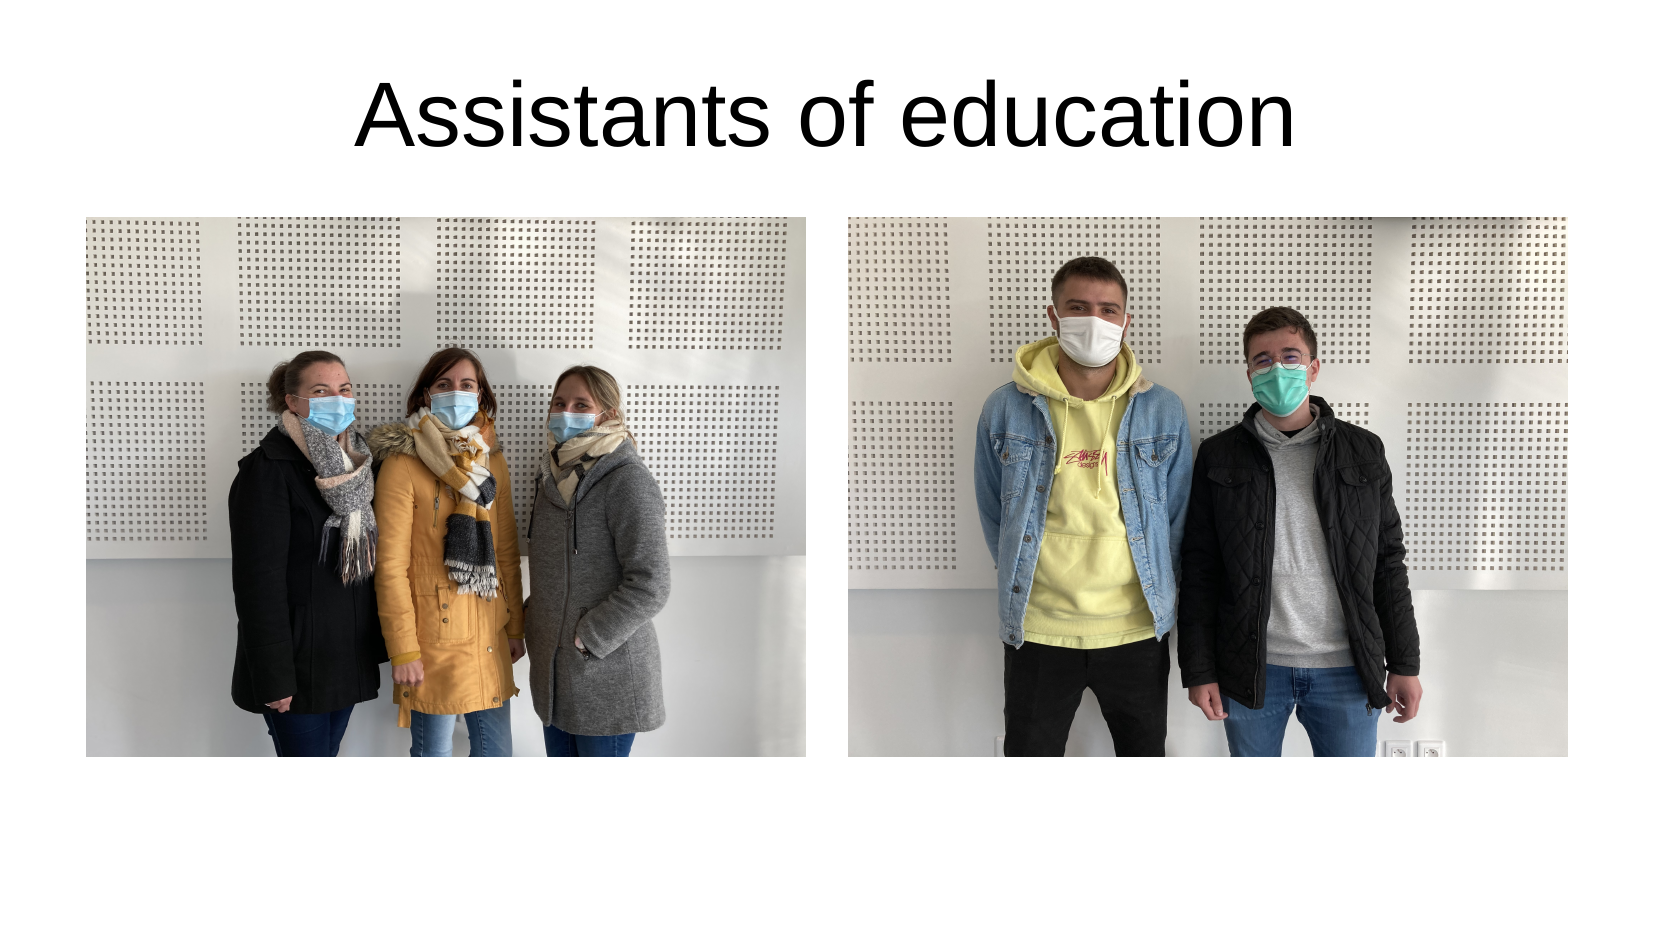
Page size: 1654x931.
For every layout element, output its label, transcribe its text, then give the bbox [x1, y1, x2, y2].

title Assistants of education [82, 37, 1571, 193]
picture [848, 217, 1568, 758]
picture [86, 217, 806, 758]
